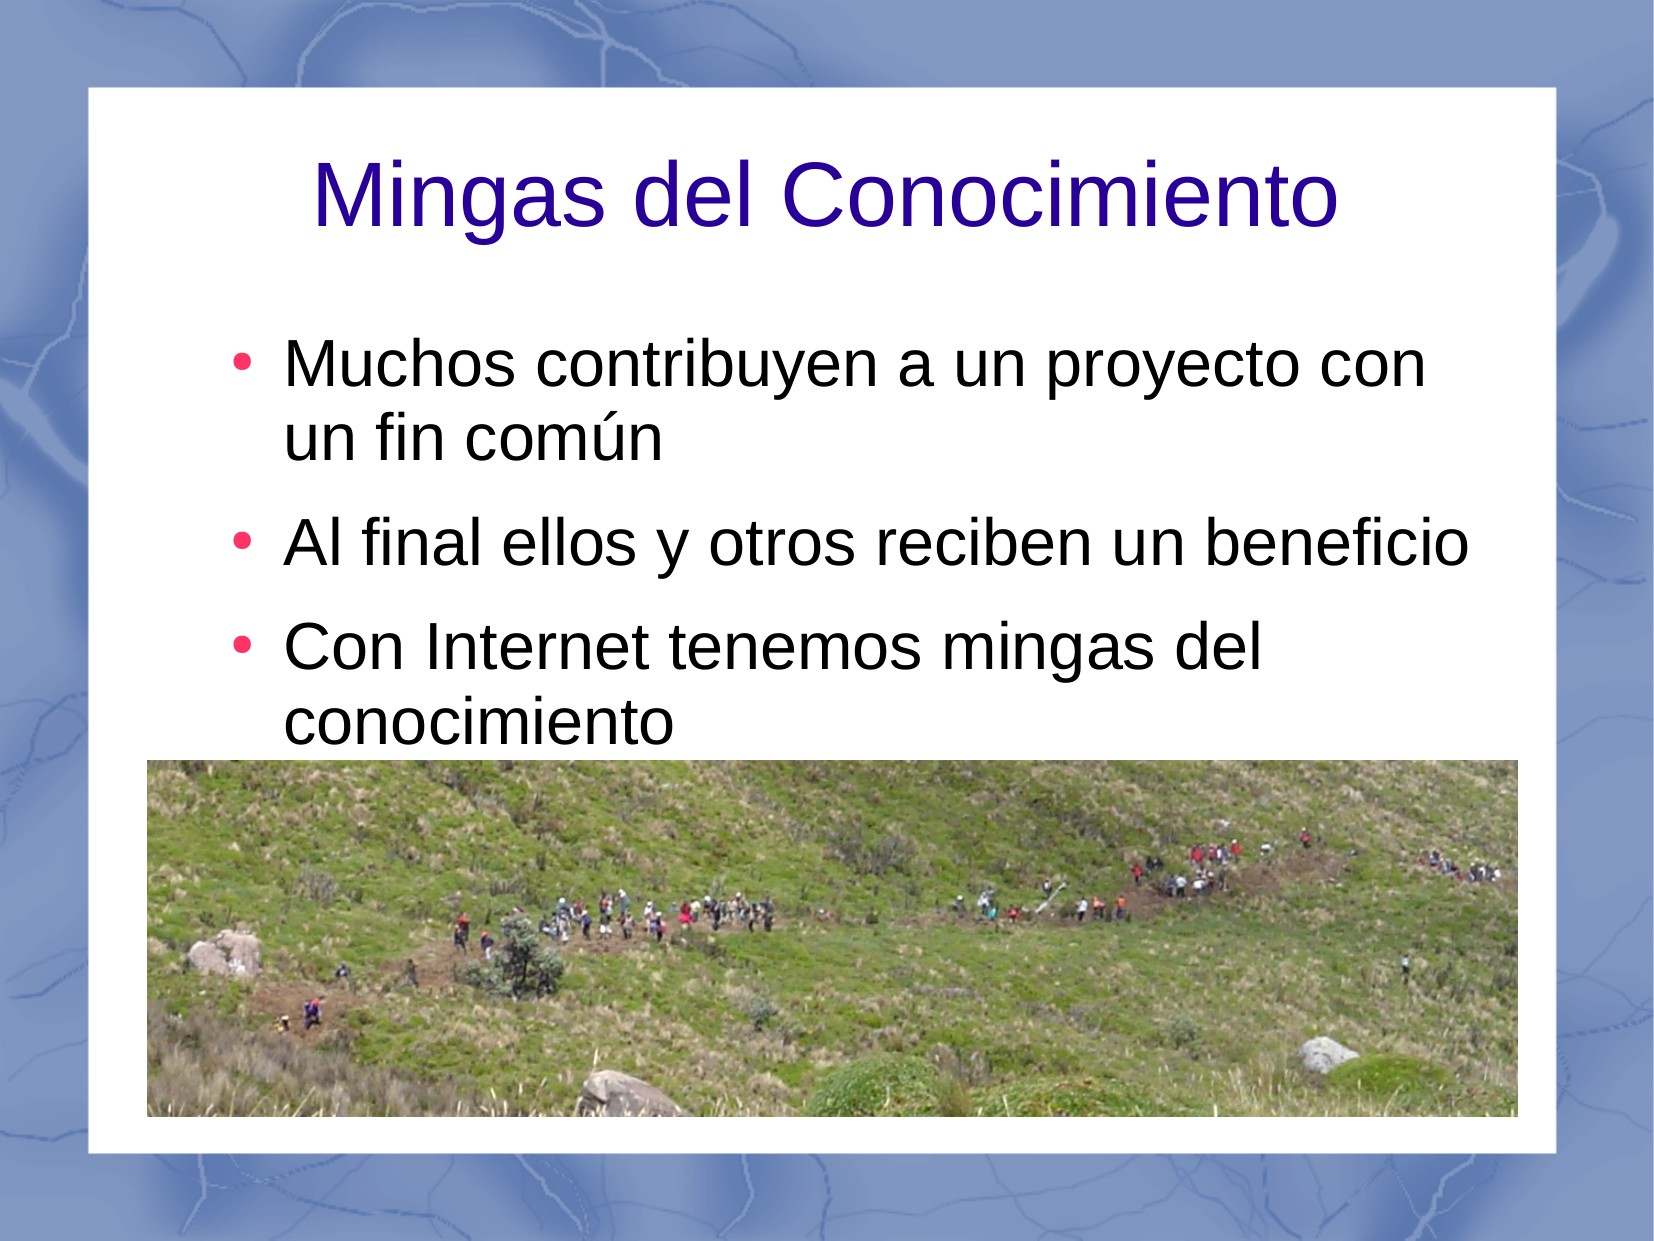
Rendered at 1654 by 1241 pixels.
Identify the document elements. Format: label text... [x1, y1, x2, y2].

picture [0, 0, 1654, 1241]
list Muchos contribuyen a un proyecto con un fin común Al final ellos y otros reciben un beneficio Con Internet tenemos mingas del conocimiento [212, 325, 1506, 759]
title Mingas del Conocimiento [118, 90, 1536, 298]
